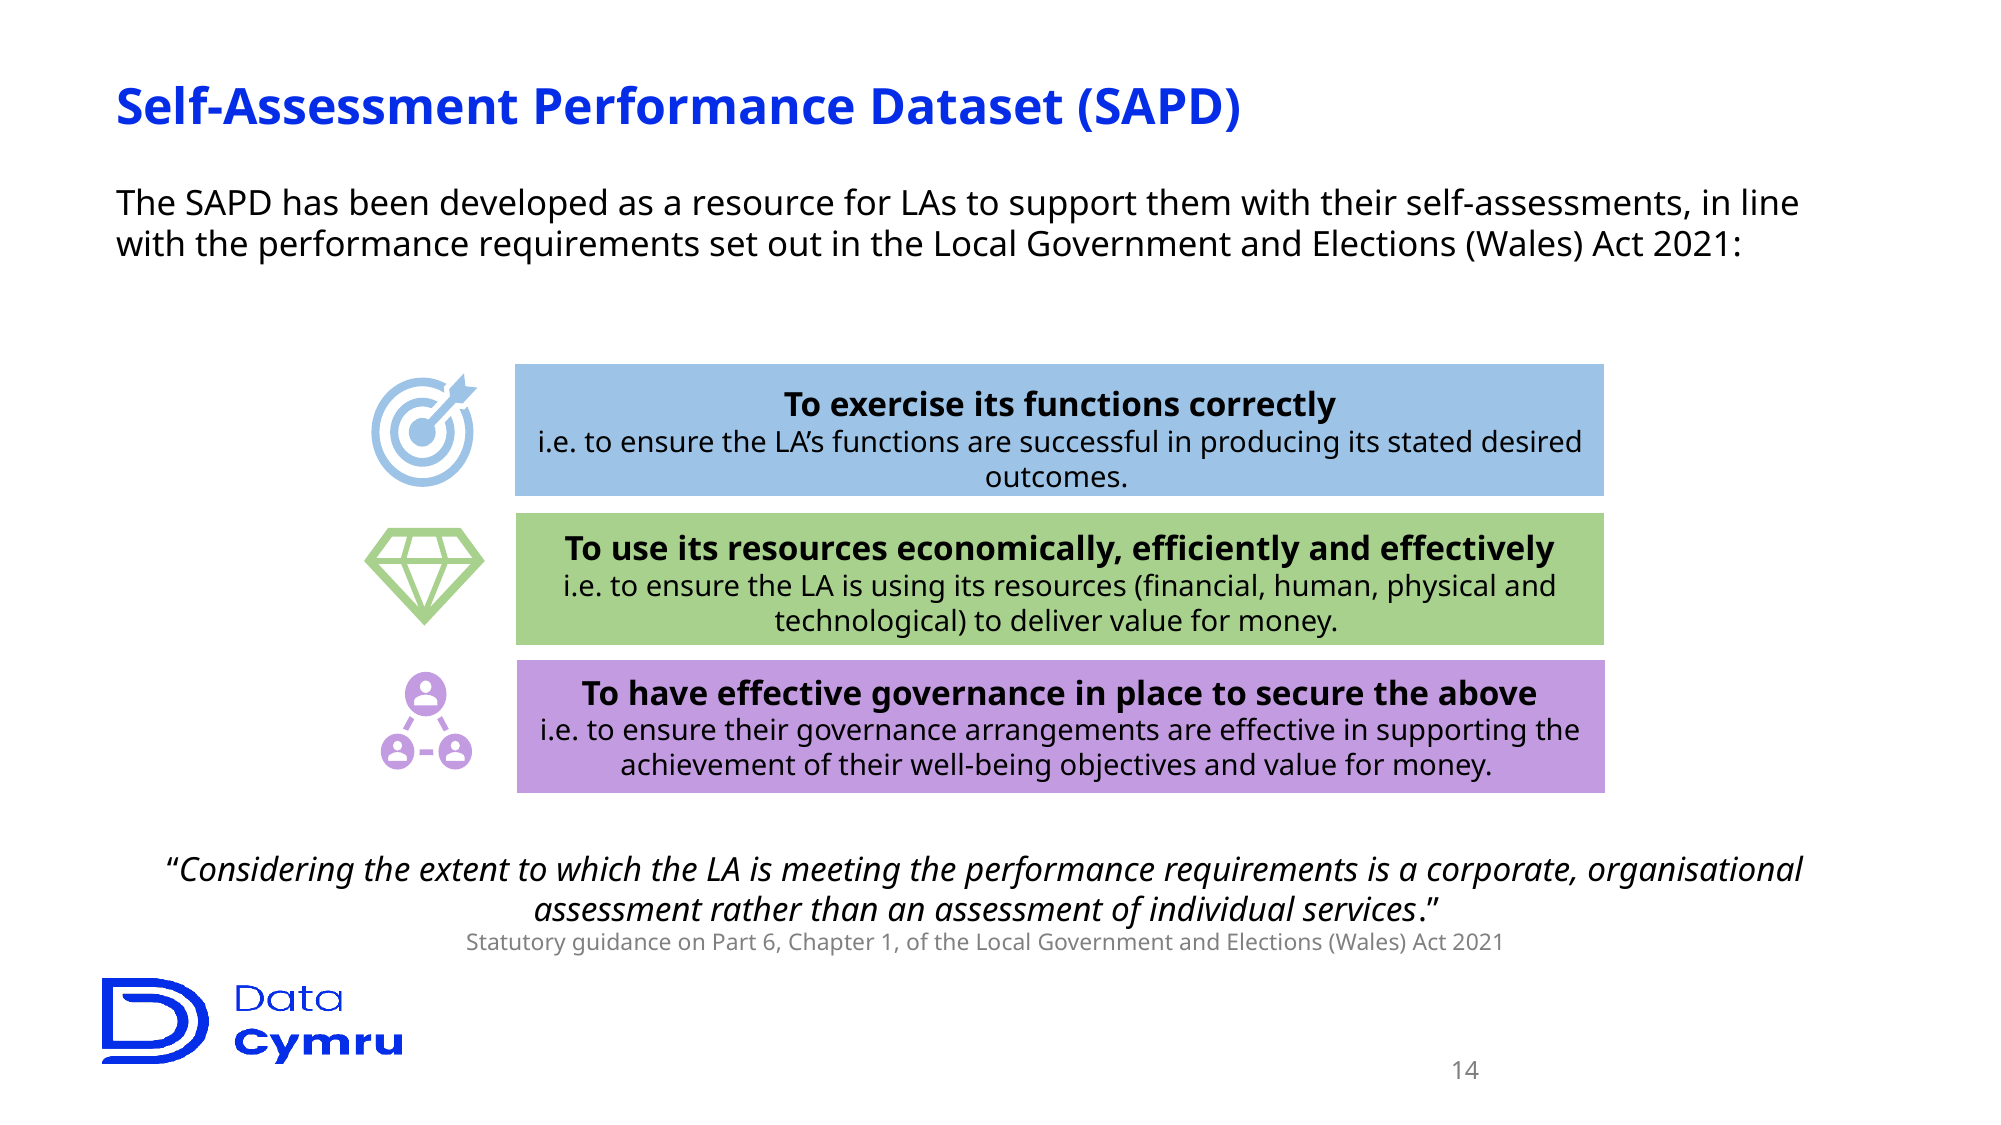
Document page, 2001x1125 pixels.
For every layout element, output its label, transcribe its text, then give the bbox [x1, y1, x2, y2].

list The SAPD has been developed as a resource for LAs to support them with their self-assessments, in line with the performance requirements set out in the Local Government and Elections (Wales) Act 2021: [101, 172, 1872, 306]
text_box 14 [1435, 1046, 1903, 1083]
text_box To exercise its functions correctly i.e. to ensure the LA’s functions are successful in producing its stated desired outcomes. [517, 375, 1604, 503]
text_box “Considering the extent to which the LA is meeting the performance requirements is a corporate, organisational assessment rather than an assessment of individual services.” Statutory guidance on Part 6, Chapter 1, of the Local Government and Elections (Wales) Act 2021 [101, 840, 1872, 965]
text_box To have effective governance in place to secure the above i.e. to ensure their governance arrangements are effective in supporting the achievement of their well-being objectives and value for money. [517, 664, 1604, 791]
text_box [516, 513, 1604, 645]
text_box [515, 364, 1604, 496]
text_box To use its resources economically, efficiently and effectively i.e. to ensure the LA is using its resources (financial, human, physical and technological) to deliver value for money. [517, 520, 1604, 647]
picture [359, 505, 490, 646]
title Self-Assessment Performance Dataset (SAPD) [101, 41, 1899, 168]
picture [359, 360, 490, 500]
picture [361, 650, 492, 791]
text_box [517, 660, 1605, 793]
